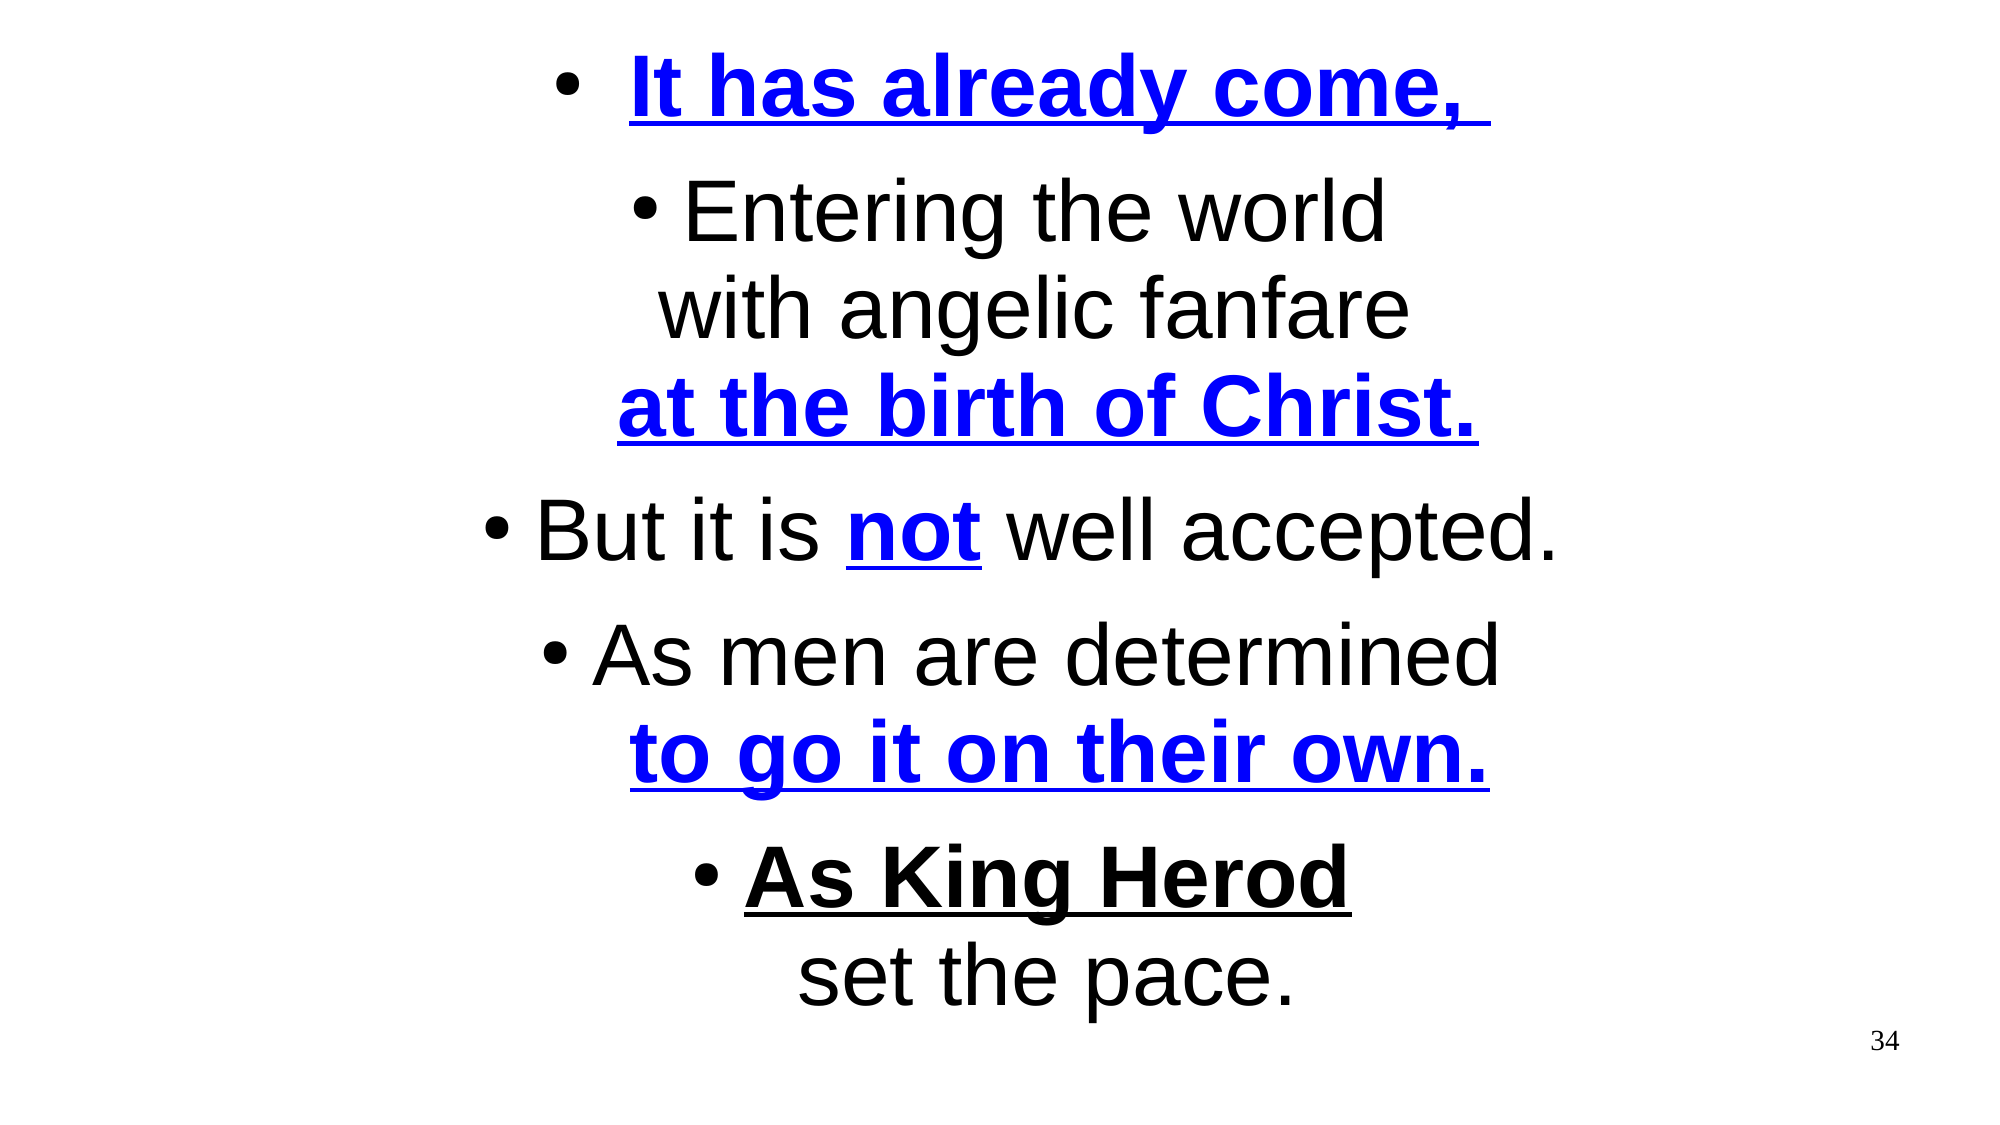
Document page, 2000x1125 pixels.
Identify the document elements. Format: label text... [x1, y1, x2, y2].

list It has already come, Entering the world with angelic fanfare at the birth of Christ. But it is not well accepted. As men are determined to go it on their own. As King Herod set the pace. [37, 37, 1988, 1088]
